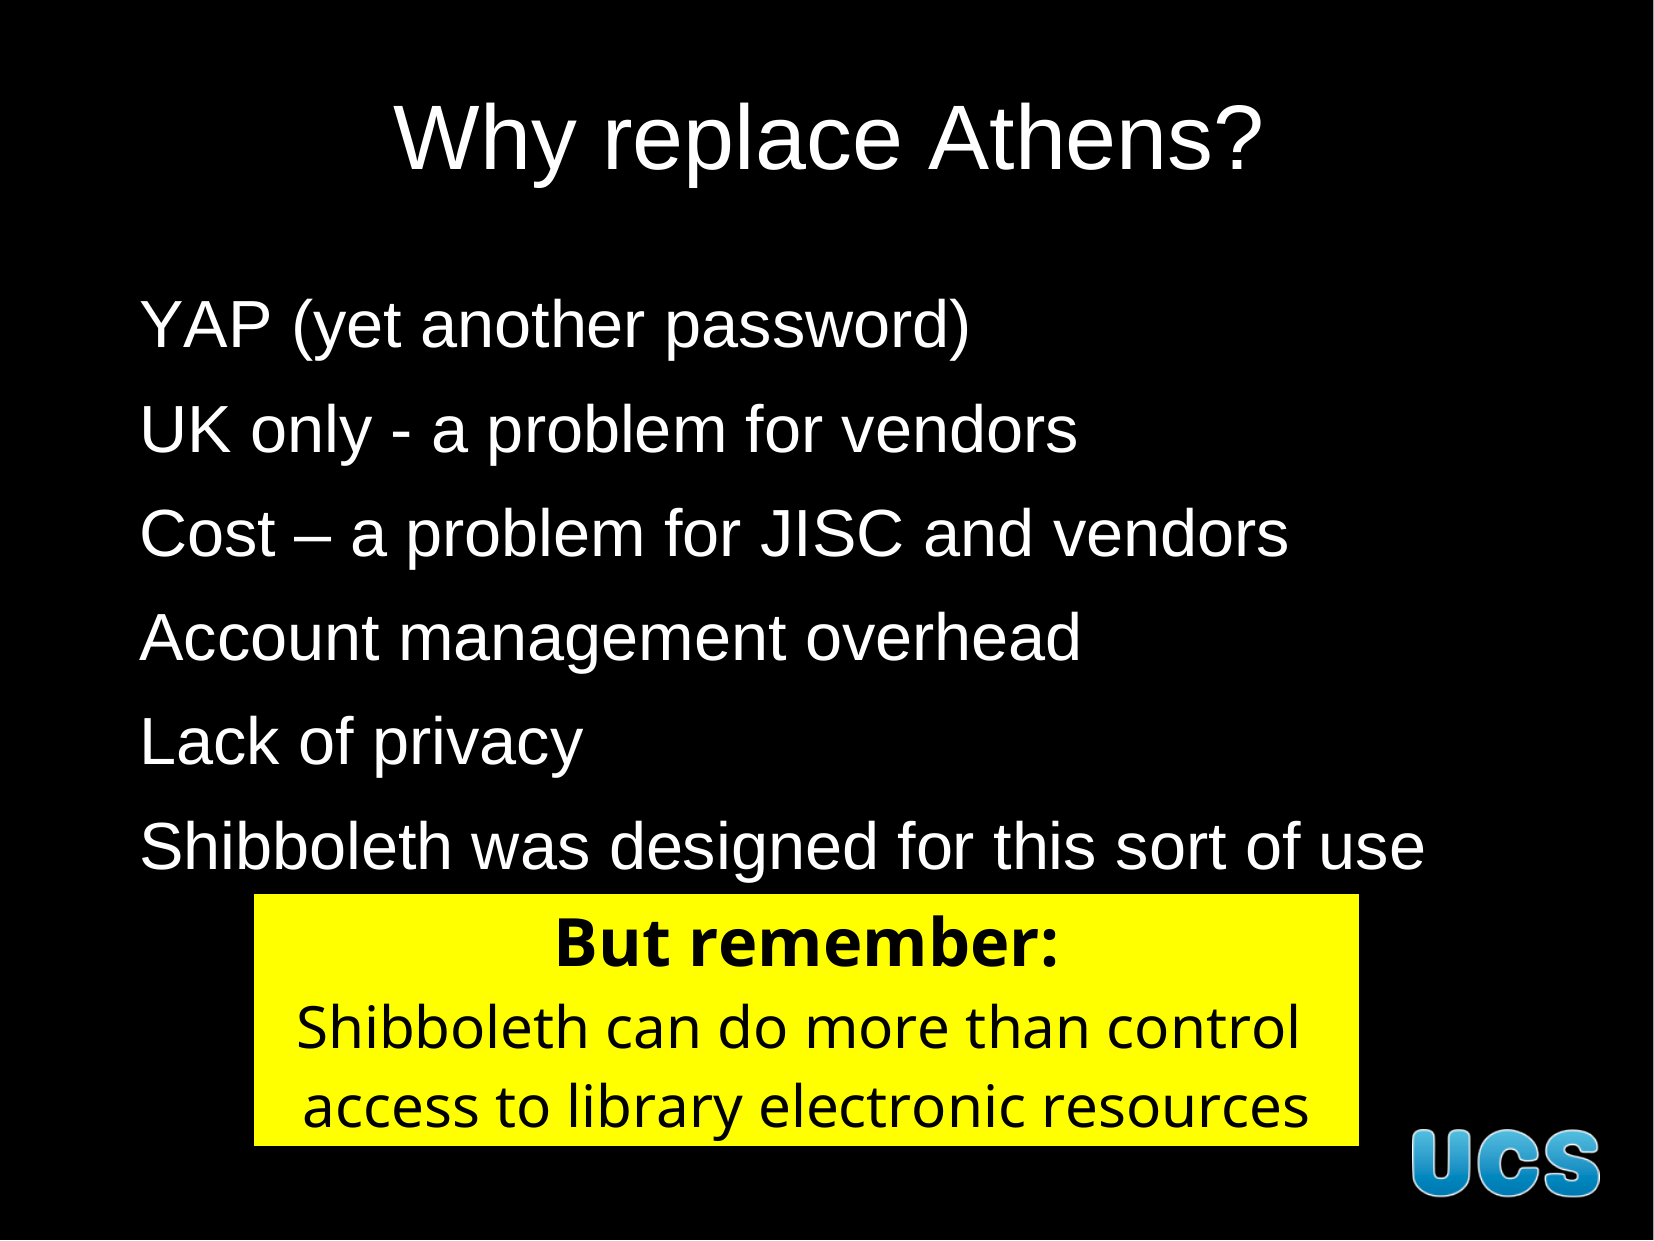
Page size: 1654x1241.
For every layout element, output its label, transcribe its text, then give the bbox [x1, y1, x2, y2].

picture [1412, 1129, 1600, 1199]
title Why replace Athens? [123, 34, 1536, 242]
list YAP (yet another password) UK only - a problem for vendors Cost – a problem for JISC and vendors Account management overhead Lack of privacy Shibboleth was designed for this sort of use [121, 287, 1534, 1191]
text_box But remember: Shibboleth can do more than control access to library electronic resources [253, 893, 1360, 1147]
